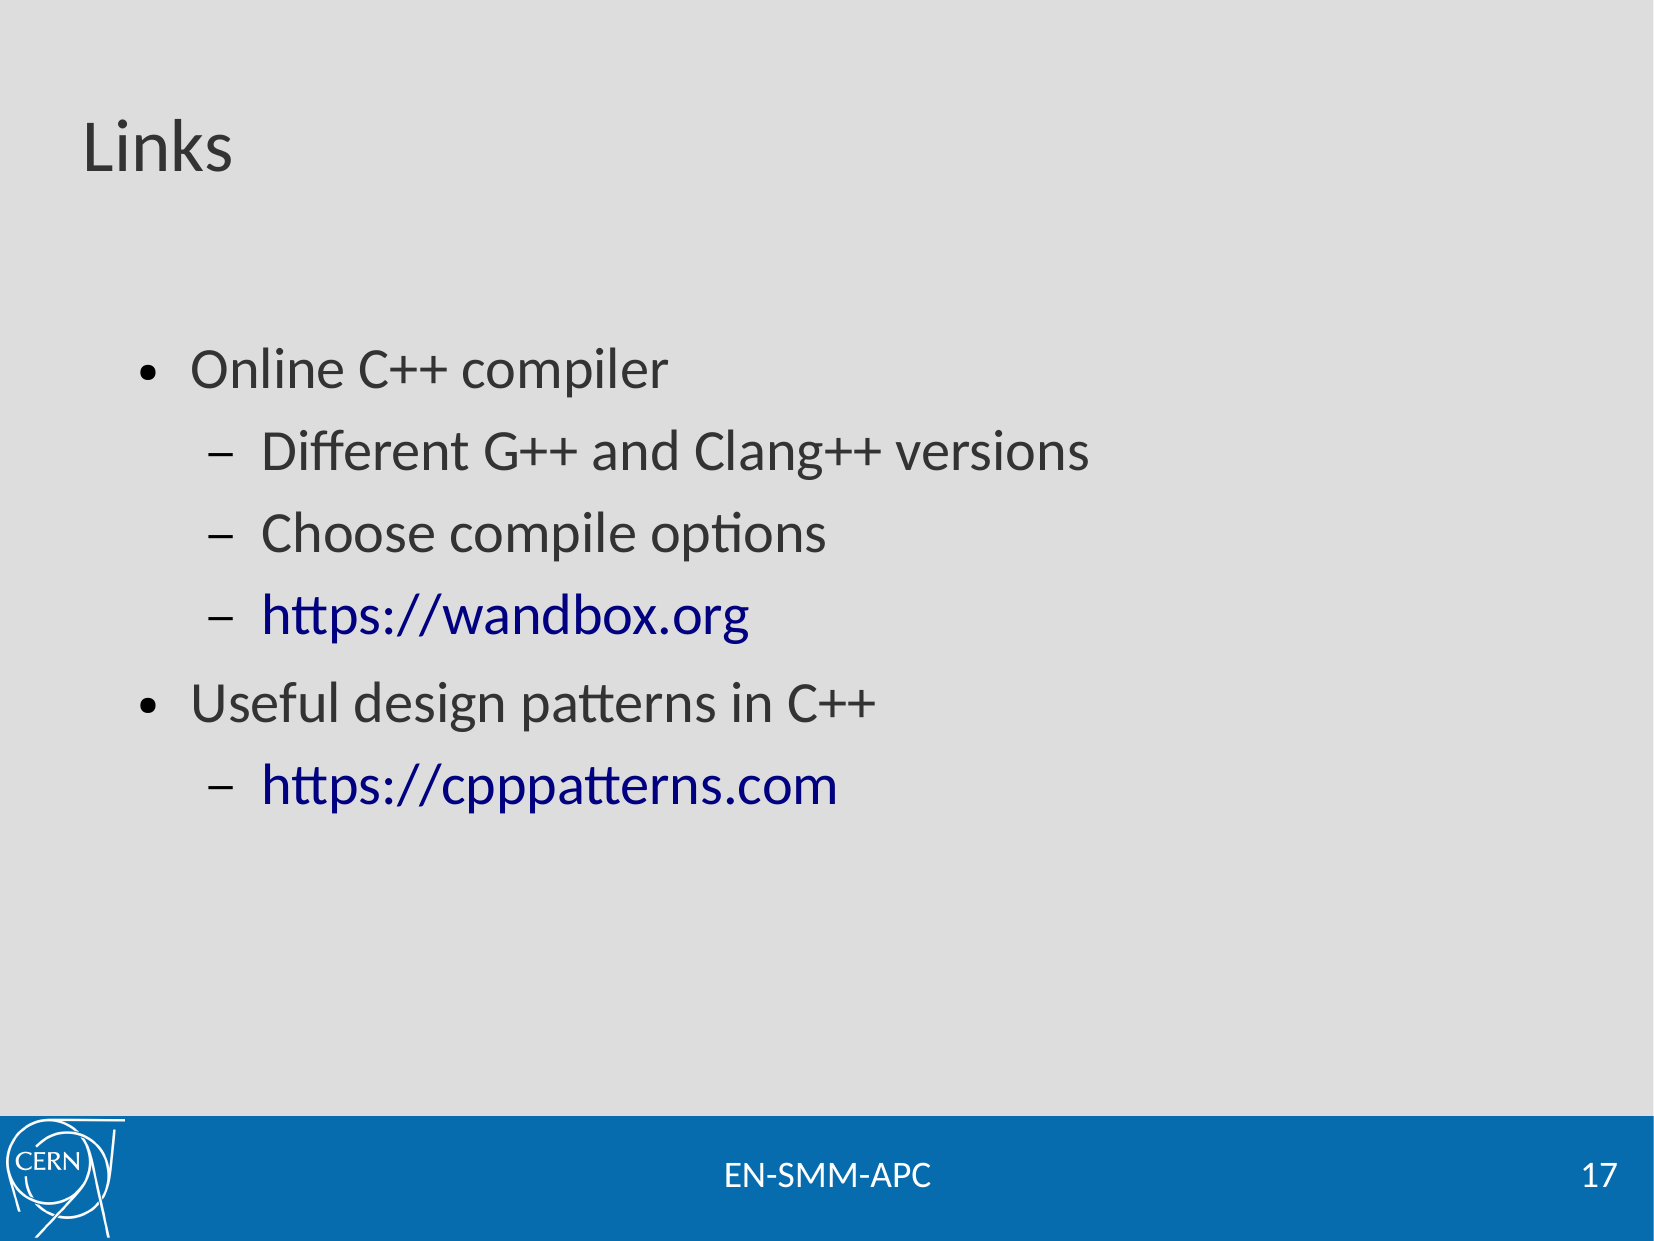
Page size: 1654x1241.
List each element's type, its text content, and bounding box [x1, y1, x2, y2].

list Online C++ compiler Different G++ and Clang++ versions Choose compile options https://wandbox.org Useful design patterns in C++ https://cpppatterns.com [120, 345, 1654, 1126]
picture [6, 1118, 125, 1238]
title Links [82, 49, 1571, 257]
